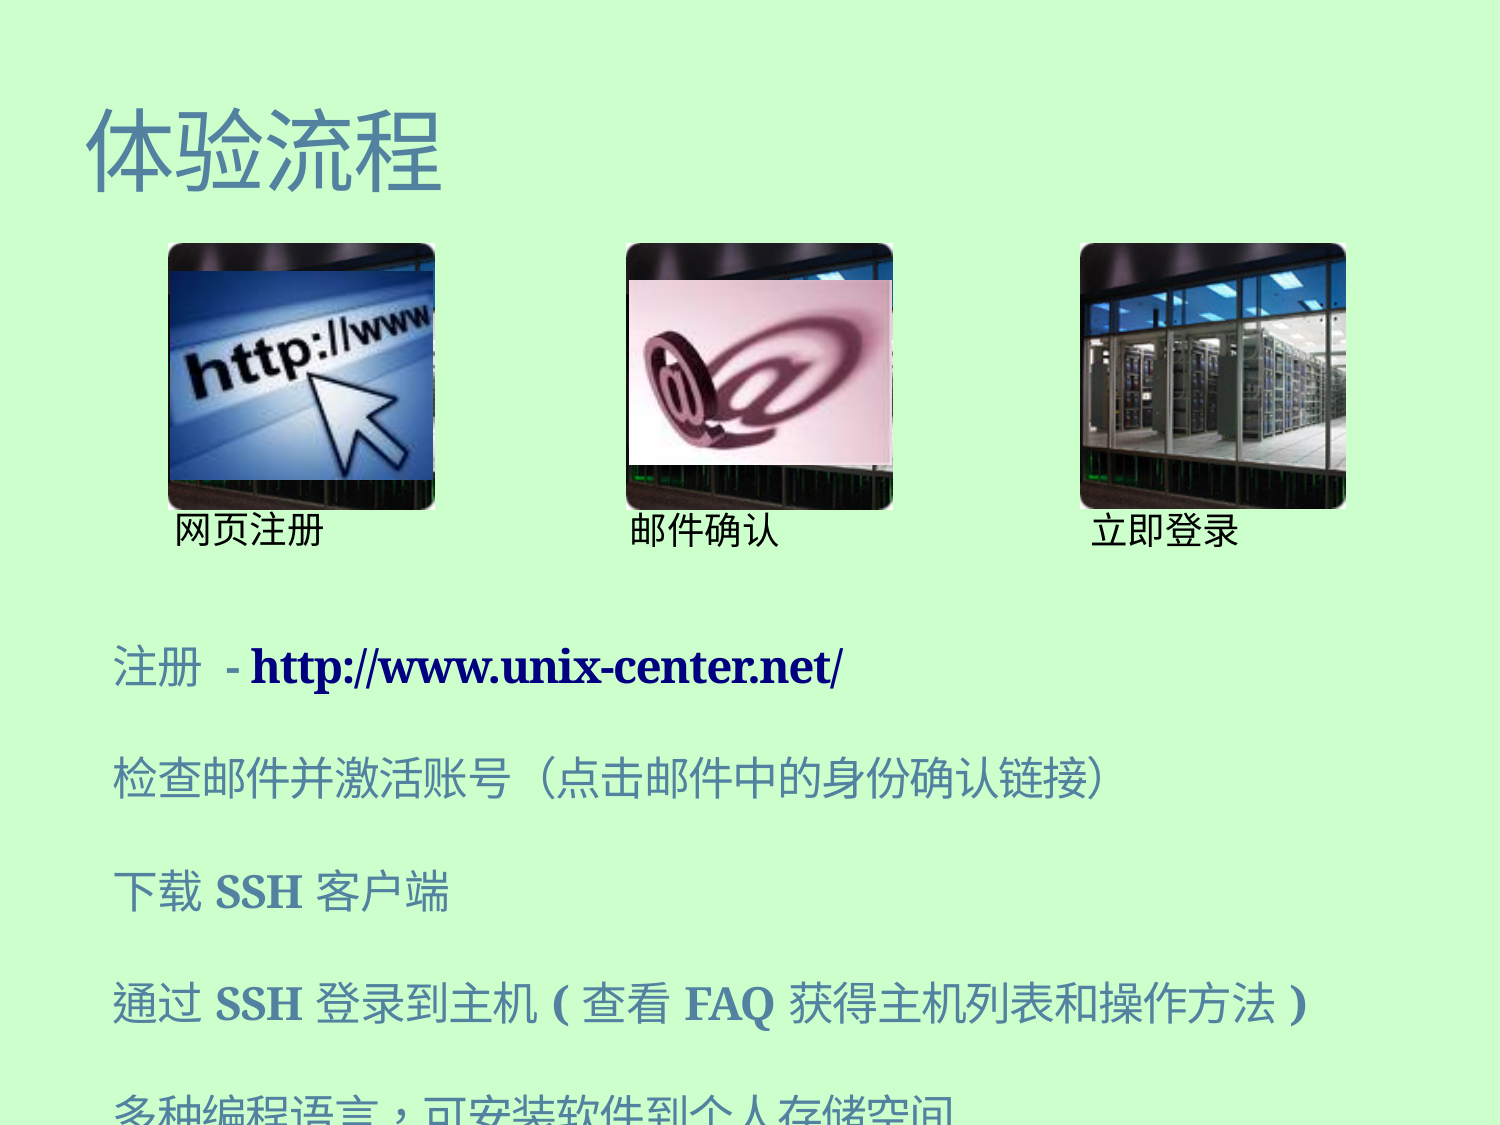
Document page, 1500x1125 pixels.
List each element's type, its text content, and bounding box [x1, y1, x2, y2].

title 注册 - http://www.unix-center.net/ 检查邮件并激活账号（点击邮件中的身份确认链接） 下载SSH客户端 通过SSH登录到主机(查看FAQ获得主机列表和操作方法) 多种编程语言，可安装软件到个人存储空间 [112, 638, 1475, 1065]
text_box [926, 1110, 937, 1117]
picture [168, 243, 435, 510]
picture [1080, 243, 1346, 509]
text_box [180, 1108, 187, 1118]
text_box [190, 1108, 197, 1118]
text_box 网页注册 [175, 509, 326, 553]
text_box [134, 1117, 150, 1125]
picture [626, 243, 893, 510]
text_box 邮件确认 [629, 509, 780, 553]
text_box [482, 1116, 496, 1125]
text_box 立即登录 [1090, 509, 1241, 553]
text_box [850, 1119, 860, 1124]
text_box [926, 1119, 937, 1125]
title 体验流程 [83, 94, 1446, 200]
text_box [223, 1102, 240, 1107]
text_box [750, 1113, 761, 1125]
text_box [433, 1111, 445, 1122]
text_box [0, 0, 1500, 1125]
